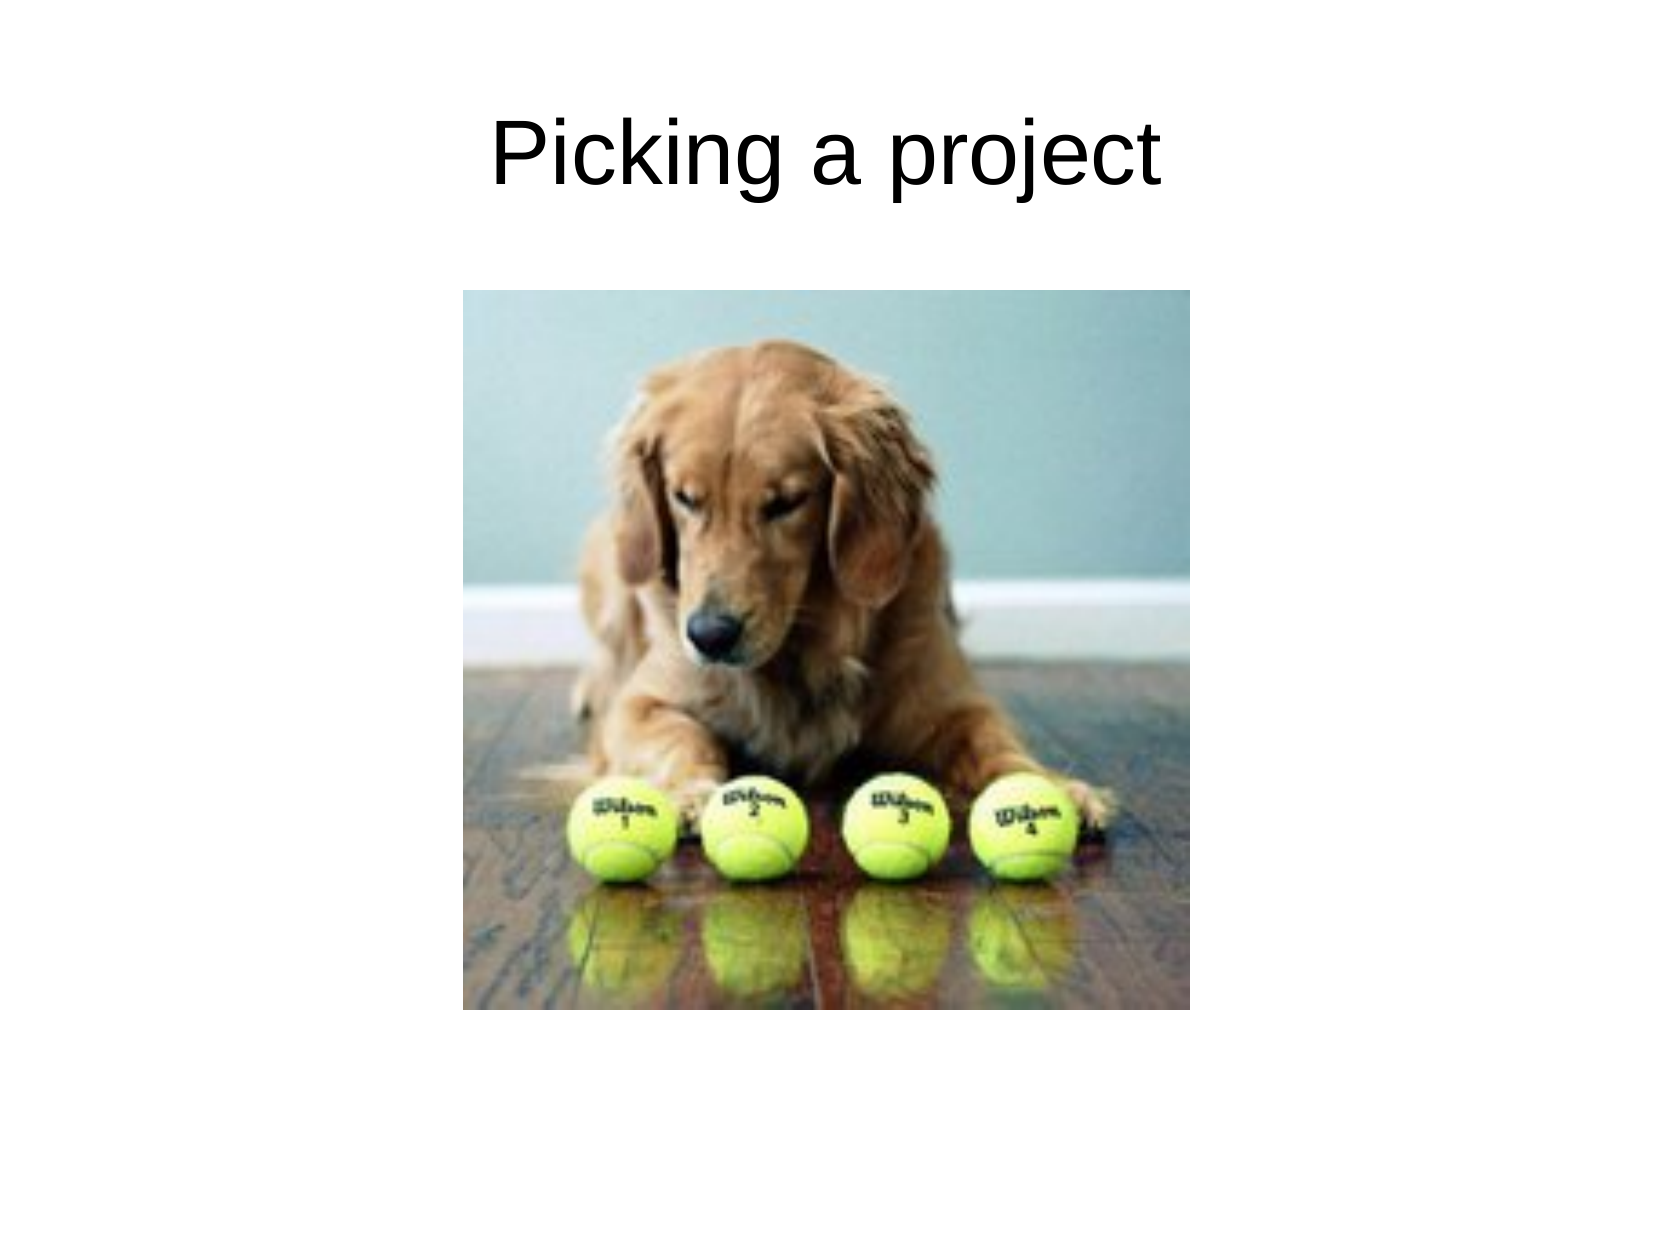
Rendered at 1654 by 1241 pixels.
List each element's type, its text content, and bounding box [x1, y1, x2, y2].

title Picking a project [82, 49, 1571, 257]
picture [463, 290, 1190, 1010]
